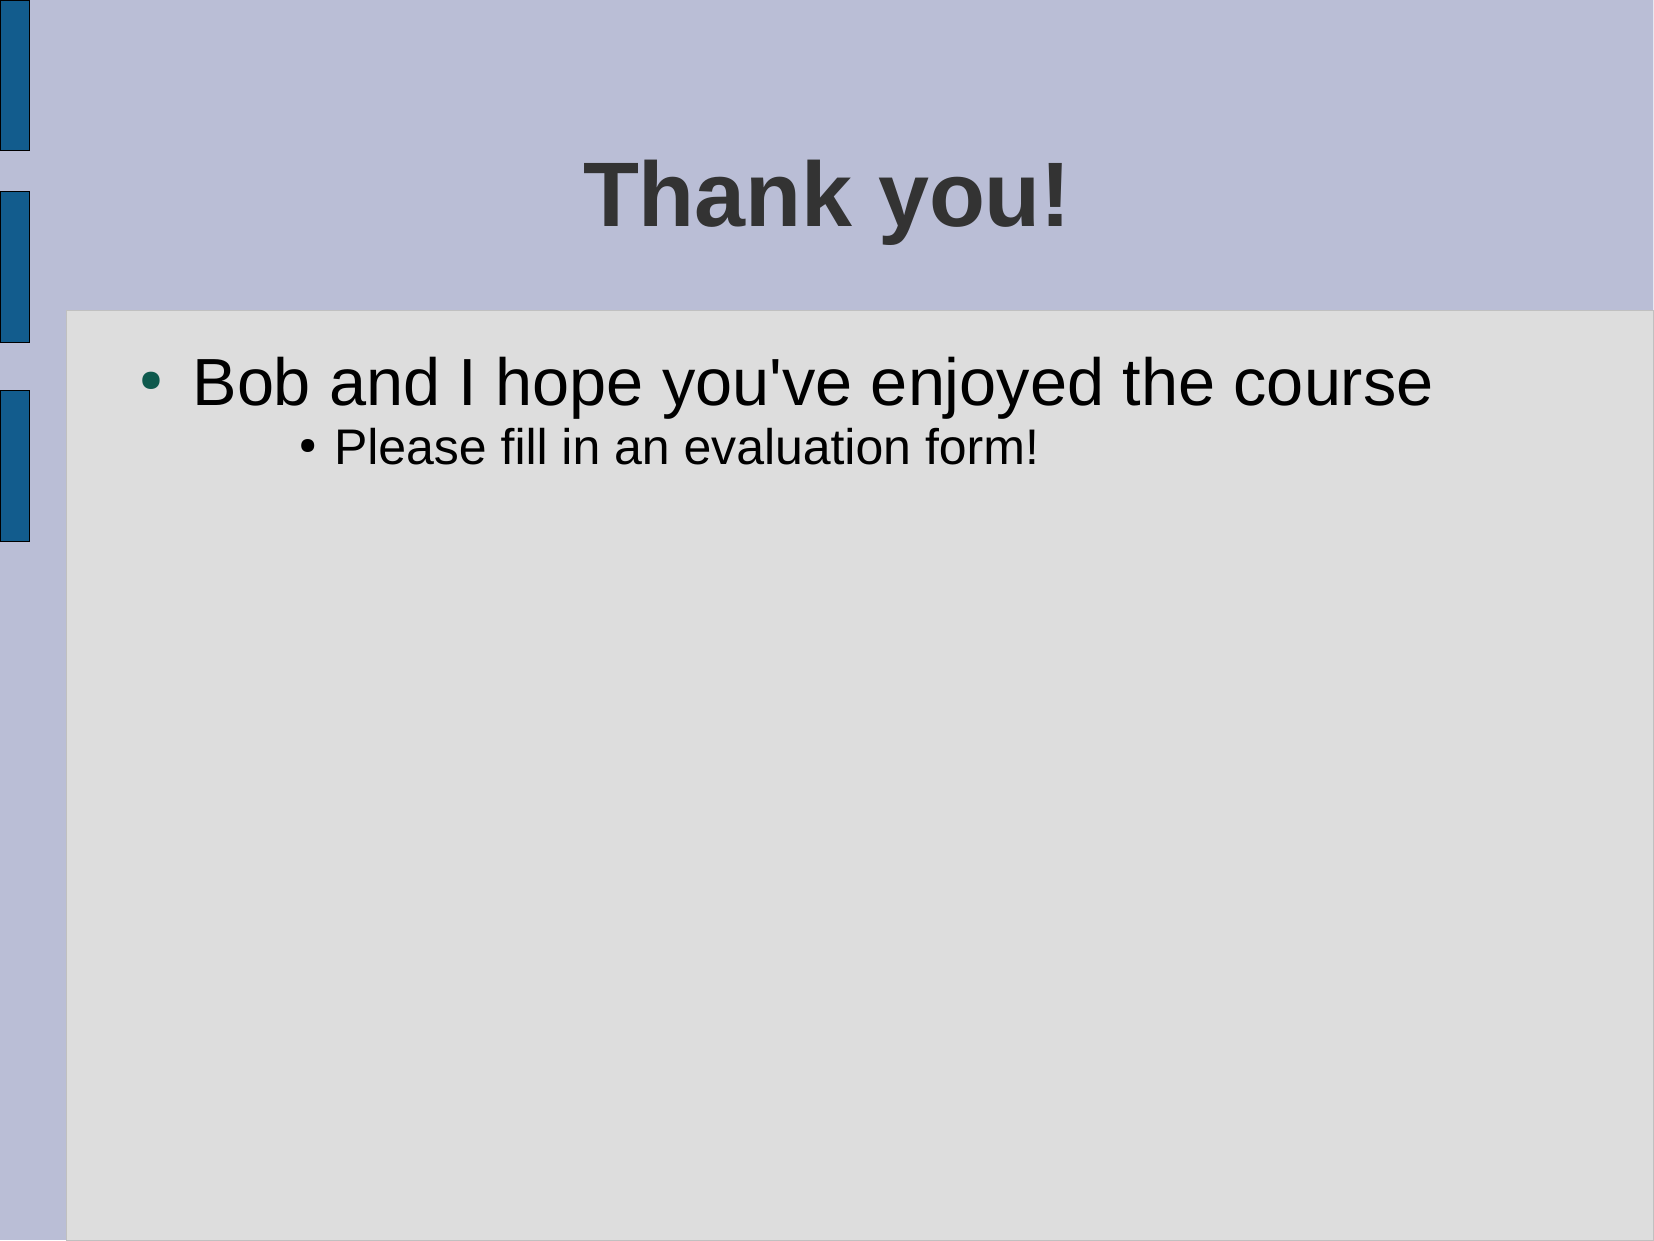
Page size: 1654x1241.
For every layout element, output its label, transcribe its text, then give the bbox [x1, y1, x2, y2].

list Bob and I hope you've enjoyed the course Please fill in an evaluation form! [121, 344, 1534, 1127]
title Thank you! [121, 91, 1534, 299]
